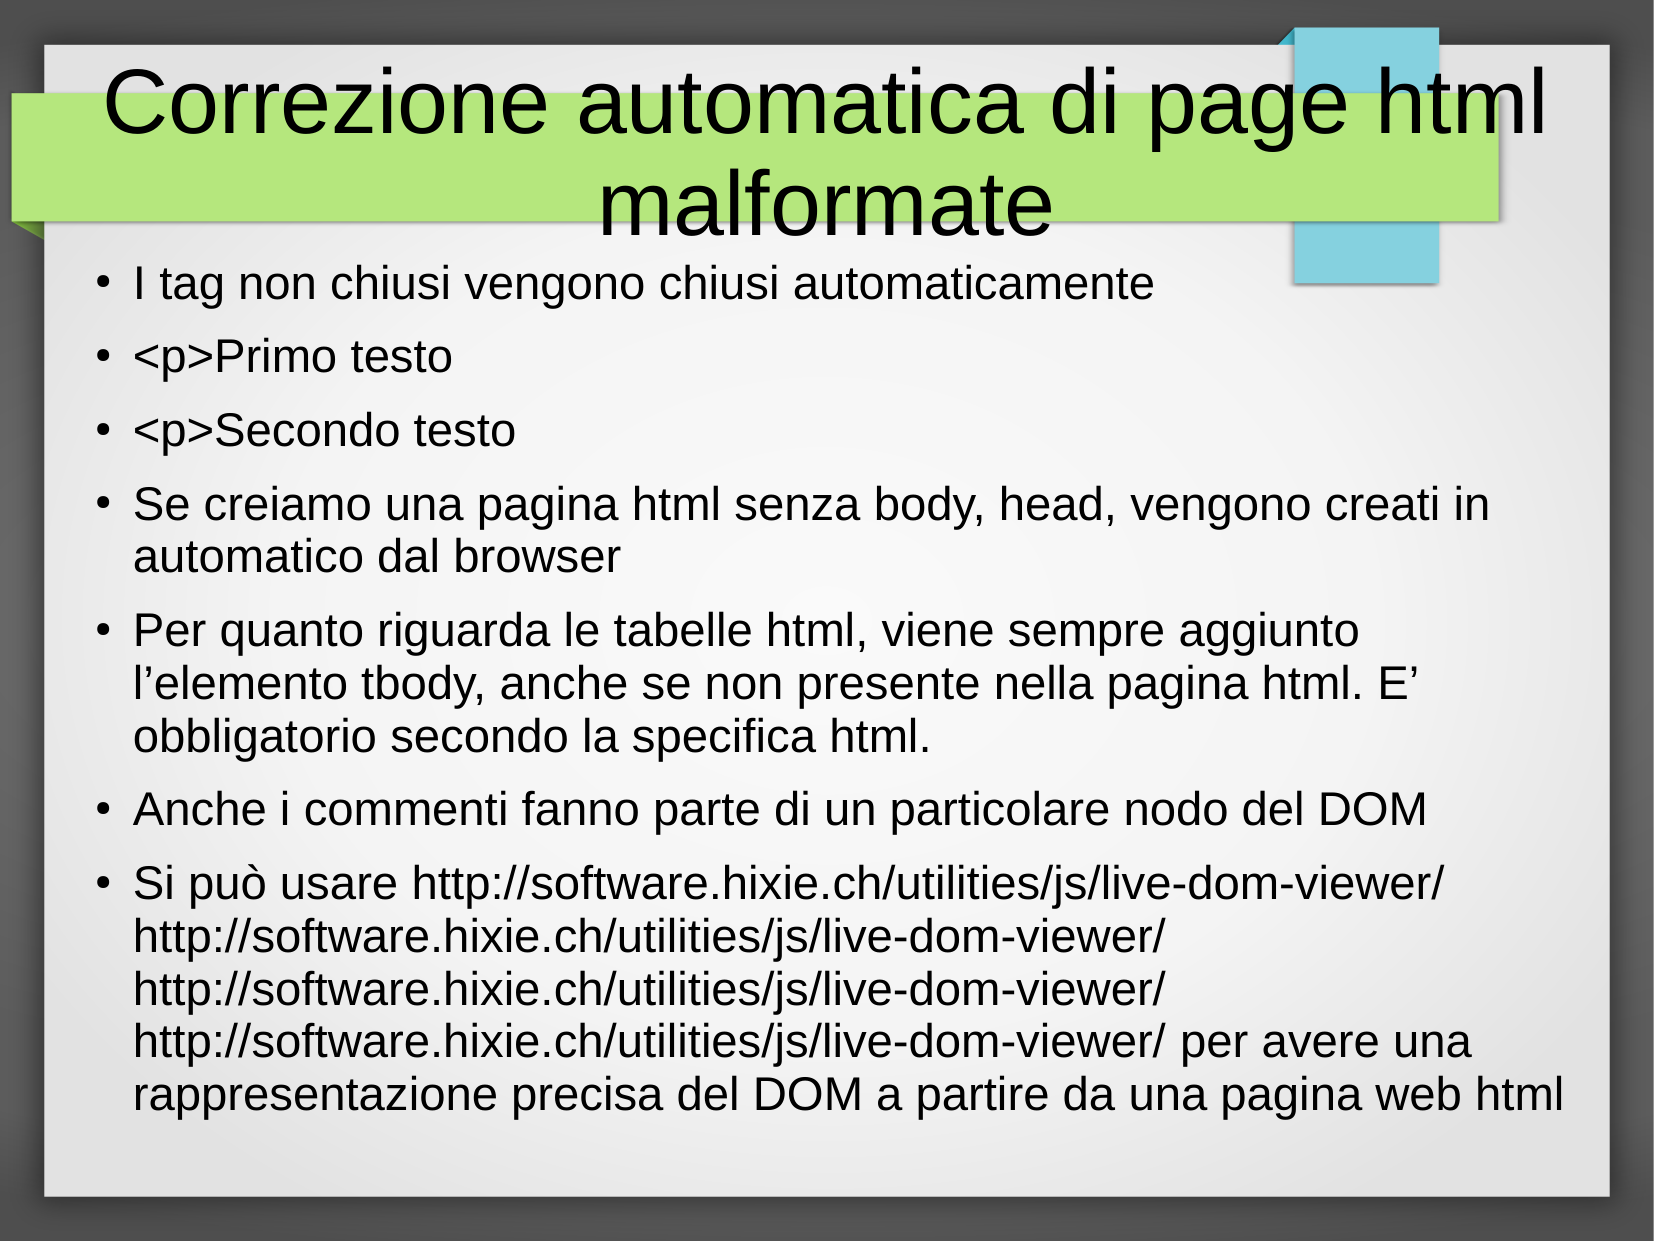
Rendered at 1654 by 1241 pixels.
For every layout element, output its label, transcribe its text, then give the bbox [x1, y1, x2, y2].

list I tag non chiusi vengono chiusi automaticamente <p>Primo testo <p>Secondo testo Se creiamo una pagina html senza body, head, vengono creati in automatico dal browser Per quanto riguarda le tabelle html, viene sempre aggiunto l’elemento tbody, anche se non presente nella pagina html. E’ obbligatorio secondo la specifica html. Anche i commenti fanno parte di un particolare nodo del DOM Si può usare http://software.hixie.ch/utilities/js/live-dom-viewer/http://software.hixie.ch/utilities/js/live-dom-viewer/http://software.hixie.ch/utilities/js/live-dom-viewer/http://software.hixie.ch/utilities/js/live-dom-viewer/ per avere una rappresentazione precisa del DOM a partire da una pagina web html [82, 256, 1571, 1182]
picture [0, 0, 1654, 1241]
title Correzione automatica di page html malformate [82, 49, 1571, 256]
